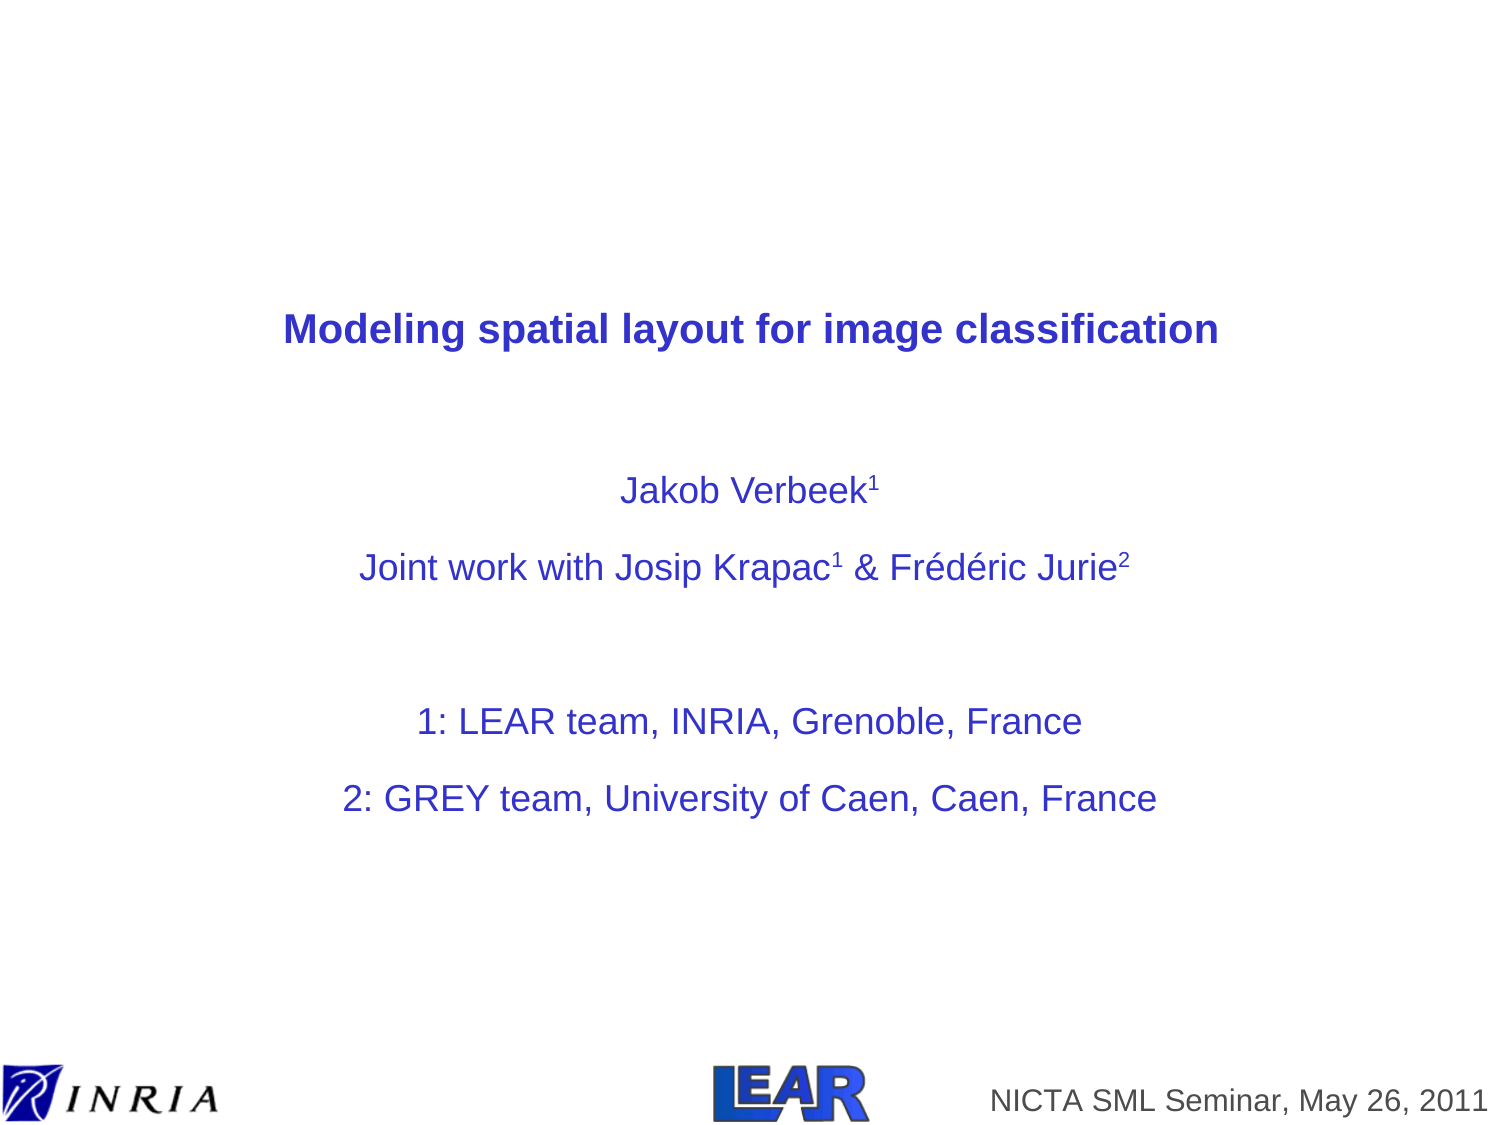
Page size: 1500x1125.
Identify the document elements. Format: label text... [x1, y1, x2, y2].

subtitle Jakob Verbeek1 Joint work with Josip Krapac1 & Frédéric Jurie2 1: LEAR team, INRIA, Grenoble, France 2: GREY team, University of Caen, Caen, France [75, 467, 1425, 821]
title Modeling spatial layout for image classification [47, 247, 1455, 411]
picture [709, 1063, 872, 1124]
picture [0, 1050, 361, 1125]
